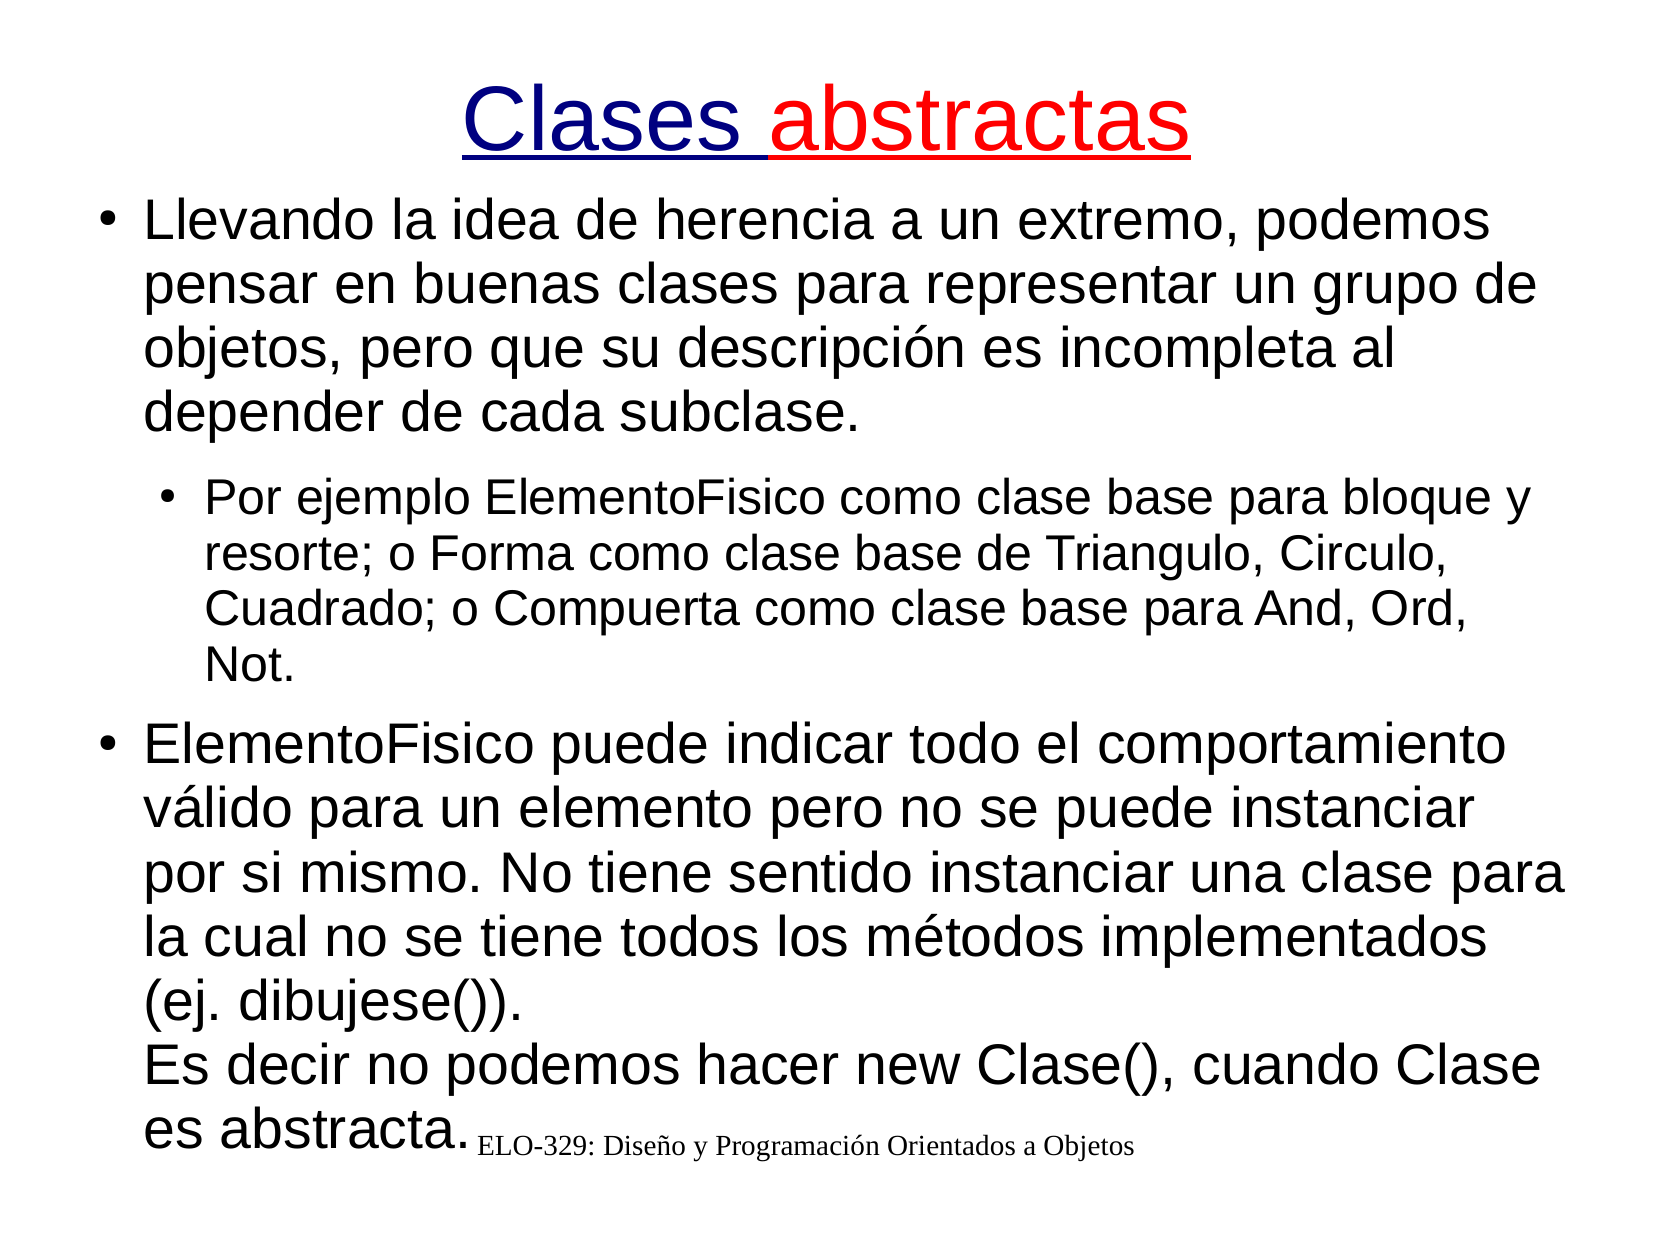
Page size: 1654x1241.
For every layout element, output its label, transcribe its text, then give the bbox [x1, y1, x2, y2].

list Llevando la idea de herencia a un extremo, podemos pensar en buenas clases para representar un grupo de objetos, pero que su descripción es incompleta al depender de cada subclase. Por ejemplo ElementoFisico como clase base para bloque y resorte; o Forma como clase base de Triangulo, Circulo, Cuadrado; o Compuerta como clase base para And, Ord, Not. ElementoFisico puede indicar todo el comportamiento válido para un elemento pero no se puede instanciar por si mismo. No tiene sentido instanciar una clase para la cual no se tiene todos los métodos implementados (ej. dibujese()). Es decir no podemos hacer new Clase(), cuando Clase es abstracta. [82, 187, 1571, 1163]
title Clases abstractas [82, 49, 1571, 187]
